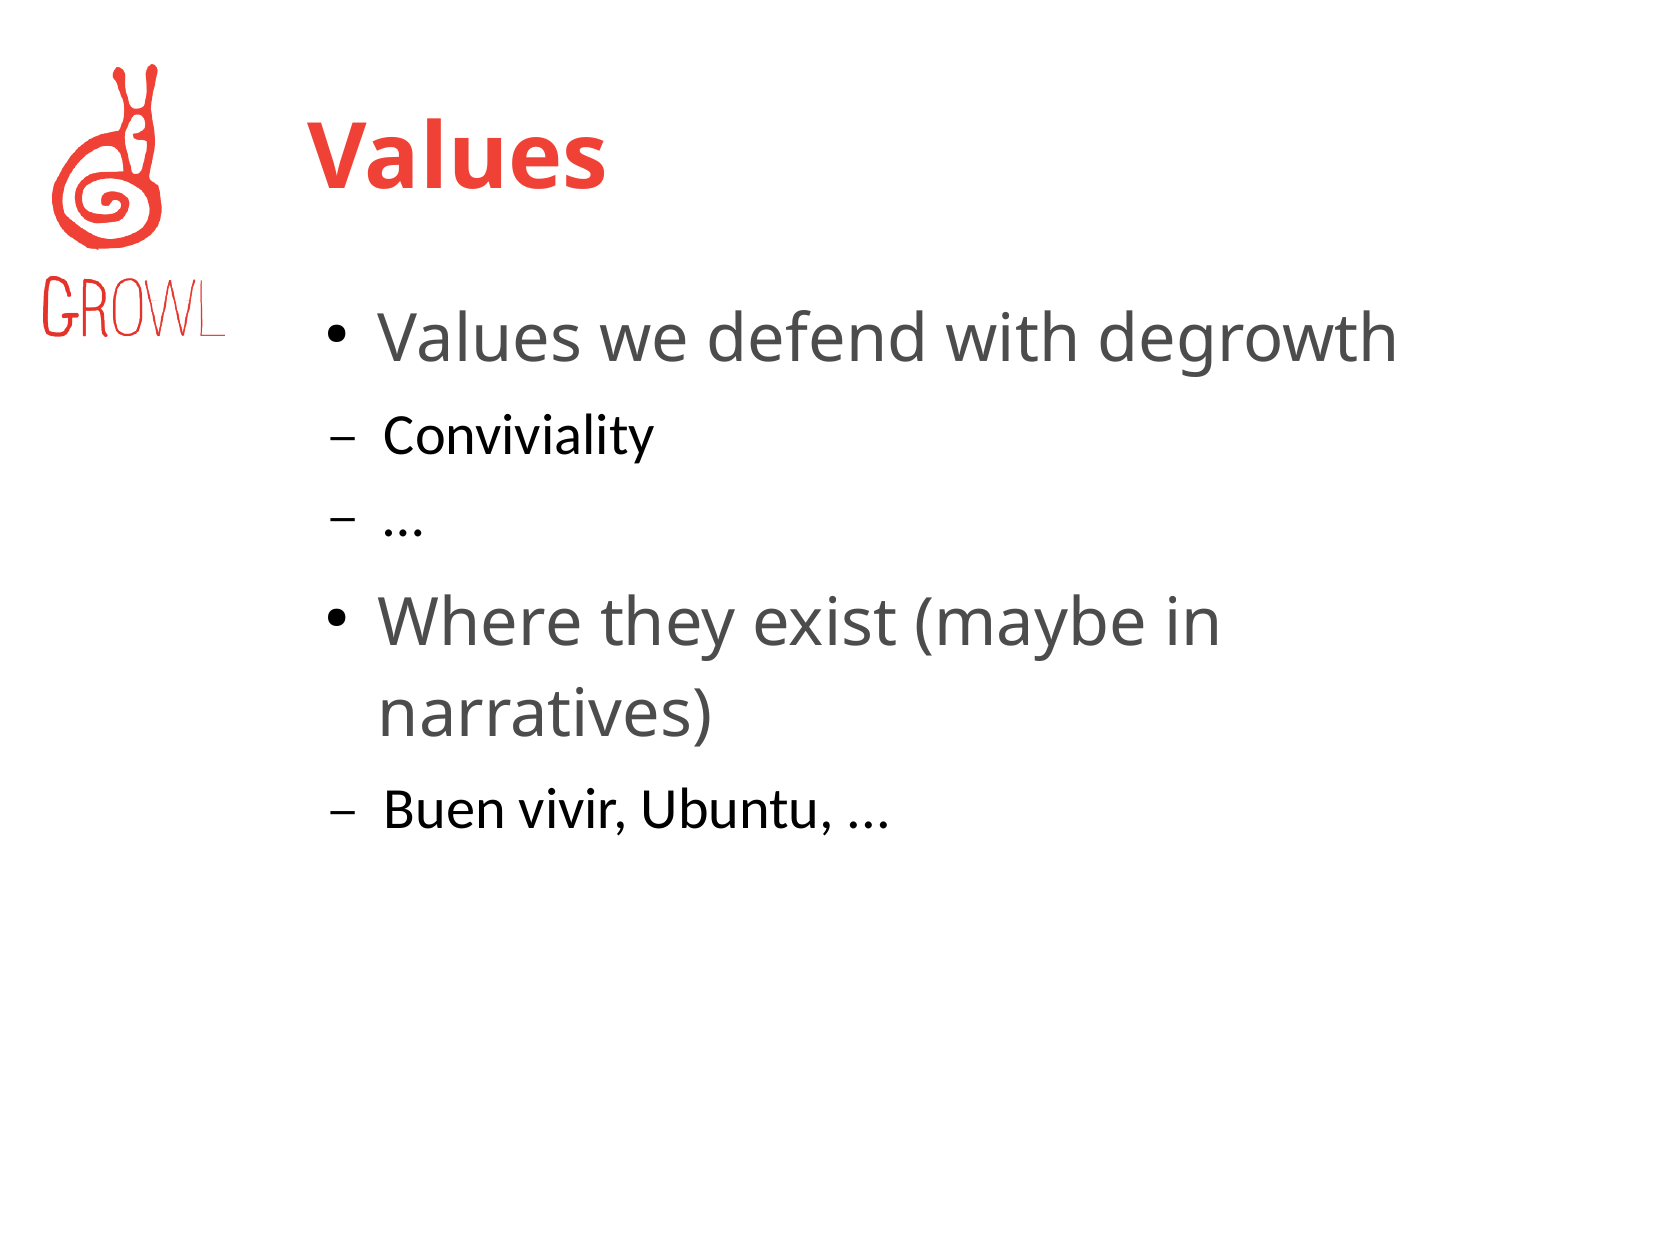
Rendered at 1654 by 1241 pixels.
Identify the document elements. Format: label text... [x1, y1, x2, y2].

picture [43, 64, 225, 337]
list Values we defend with degrowth Conviviality … Where they exist (maybe in narratives) Buen vivir, Ubuntu, ... [307, 290, 1538, 1010]
title Values [307, 49, 1571, 257]
